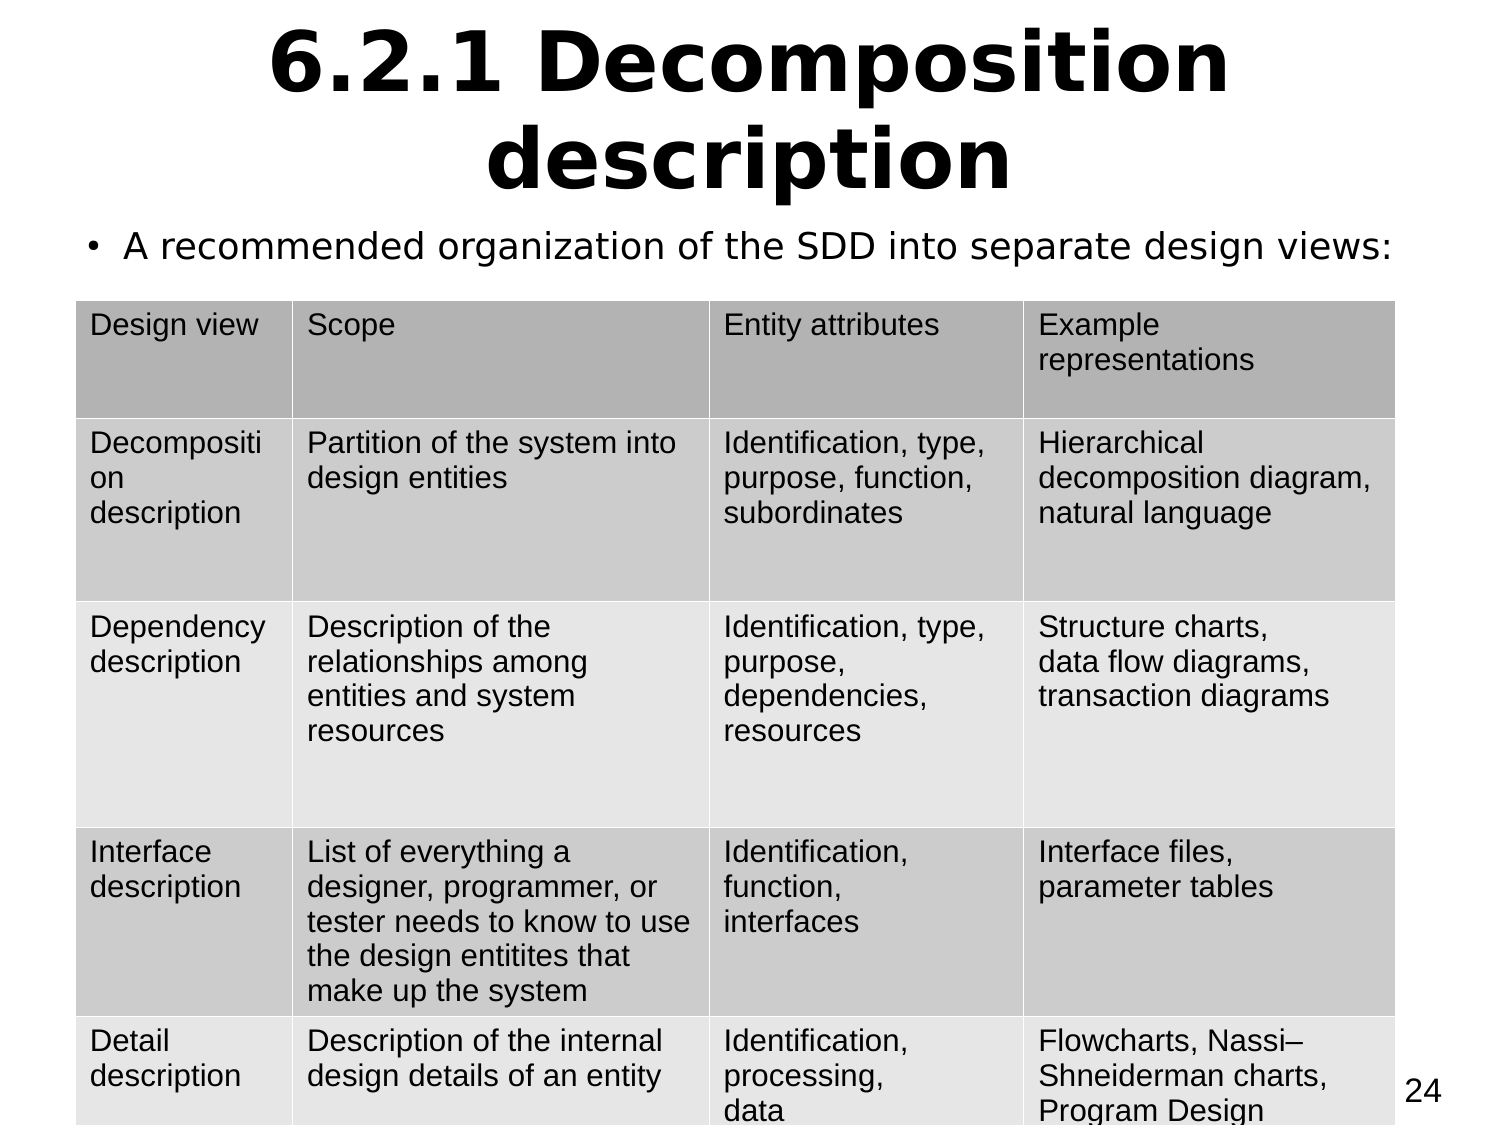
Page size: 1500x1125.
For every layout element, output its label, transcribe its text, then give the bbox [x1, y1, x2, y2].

table_cell Identification, type, purpose, function, subordinates [710, 419, 1023, 601]
table_cell Identification, type, purpose, dependencies, resources [710, 602, 1023, 827]
table_cell Structure charts, data flow diagrams, transaction diagrams [1024, 602, 1395, 827]
table_cell Description of the internal design details of an entity [293, 1017, 709, 1125]
table_cell Partition of the system into design entities [293, 419, 709, 601]
table_cell Detail description [76, 1017, 292, 1125]
table_cell Identification, processing, data [710, 1017, 1023, 1125]
table_cell Identification, function, interfaces [710, 828, 1023, 1016]
table_header Scope [293, 311, 709, 418]
title 6.2.1 Decomposition description [75, 13, 1425, 208]
table_header Design view [76, 311, 292, 418]
table_cell List of everything a designer, programmer, or tester needs to know to use the design entitites that make up the system [293, 828, 709, 1016]
table_header Example representations [1024, 311, 1395, 418]
table_cell Hierarchical decomposition diagram, natural language [1024, 419, 1395, 601]
table_cell Interface files, parameter tables [1024, 828, 1395, 1016]
table_cell Interface description [76, 828, 292, 1016]
list A recommended organization of the SDD into separate design views: [75, 225, 1425, 311]
table_cell Decomposition description [76, 419, 292, 601]
table_cell Dependency description [76, 602, 292, 827]
table_header Entity attributes [710, 311, 1023, 418]
table_cell Description of the relationships among entities and system resources [293, 602, 709, 827]
table_cell Flowcharts, Nassi–Shneiderman charts, Program Design Language (pseudocode) [1024, 1017, 1395, 1125]
